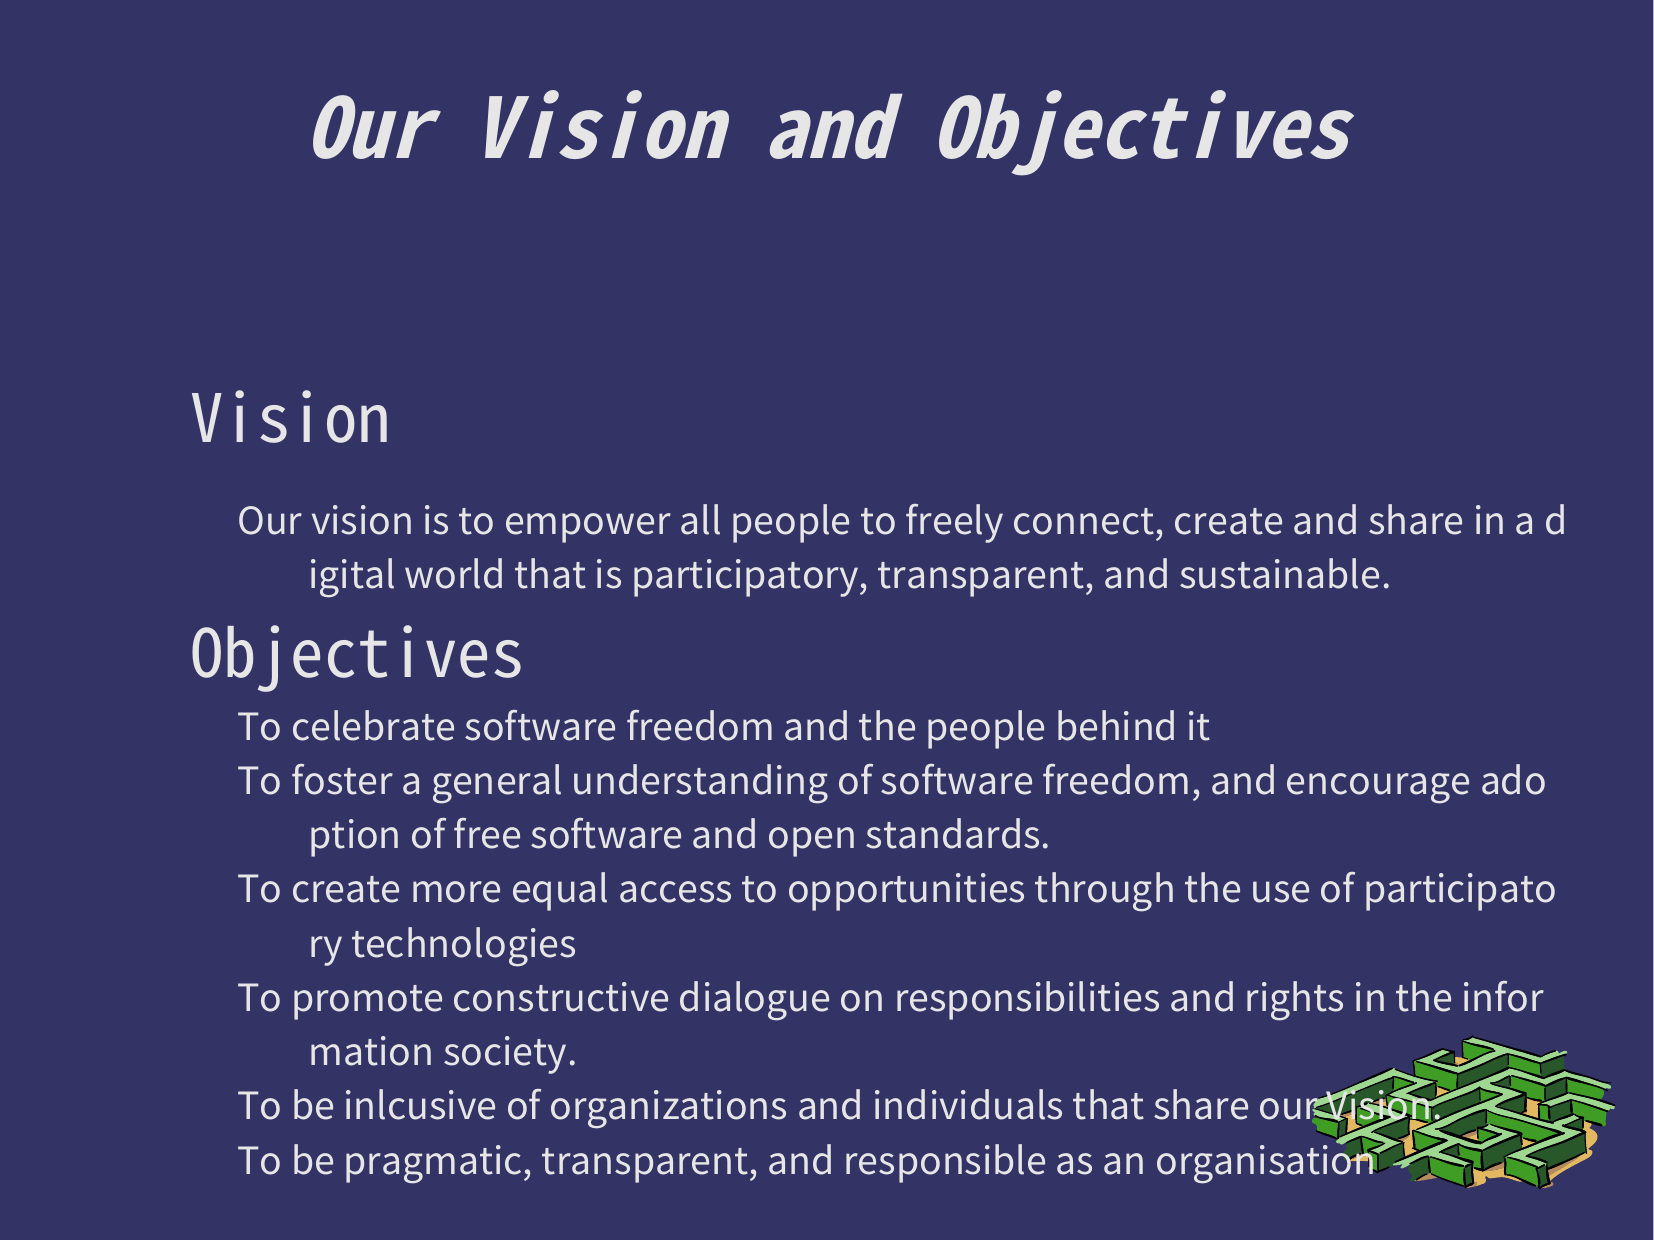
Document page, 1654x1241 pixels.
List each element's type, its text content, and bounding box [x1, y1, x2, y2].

list Vision Our vision is to empower all people to freely connect, create and share in a digital world that is participatory, transparent, and sustainable. Objectives To celebrate software freedom and the people behind it To foster a general understanding of software freedom, and encourage adoption of free software and open standards. To create more equal access to opportunities through the use of participatory technologies To promote constructive dialogue on responsibilities and rights in the information society. To be inlcusive of organizations and individuals that share our Vision. To be pragmatic, transparent, and responsible as an organisation [178, 364, 1570, 1147]
title Our Vision and Objectives [121, 19, 1534, 227]
